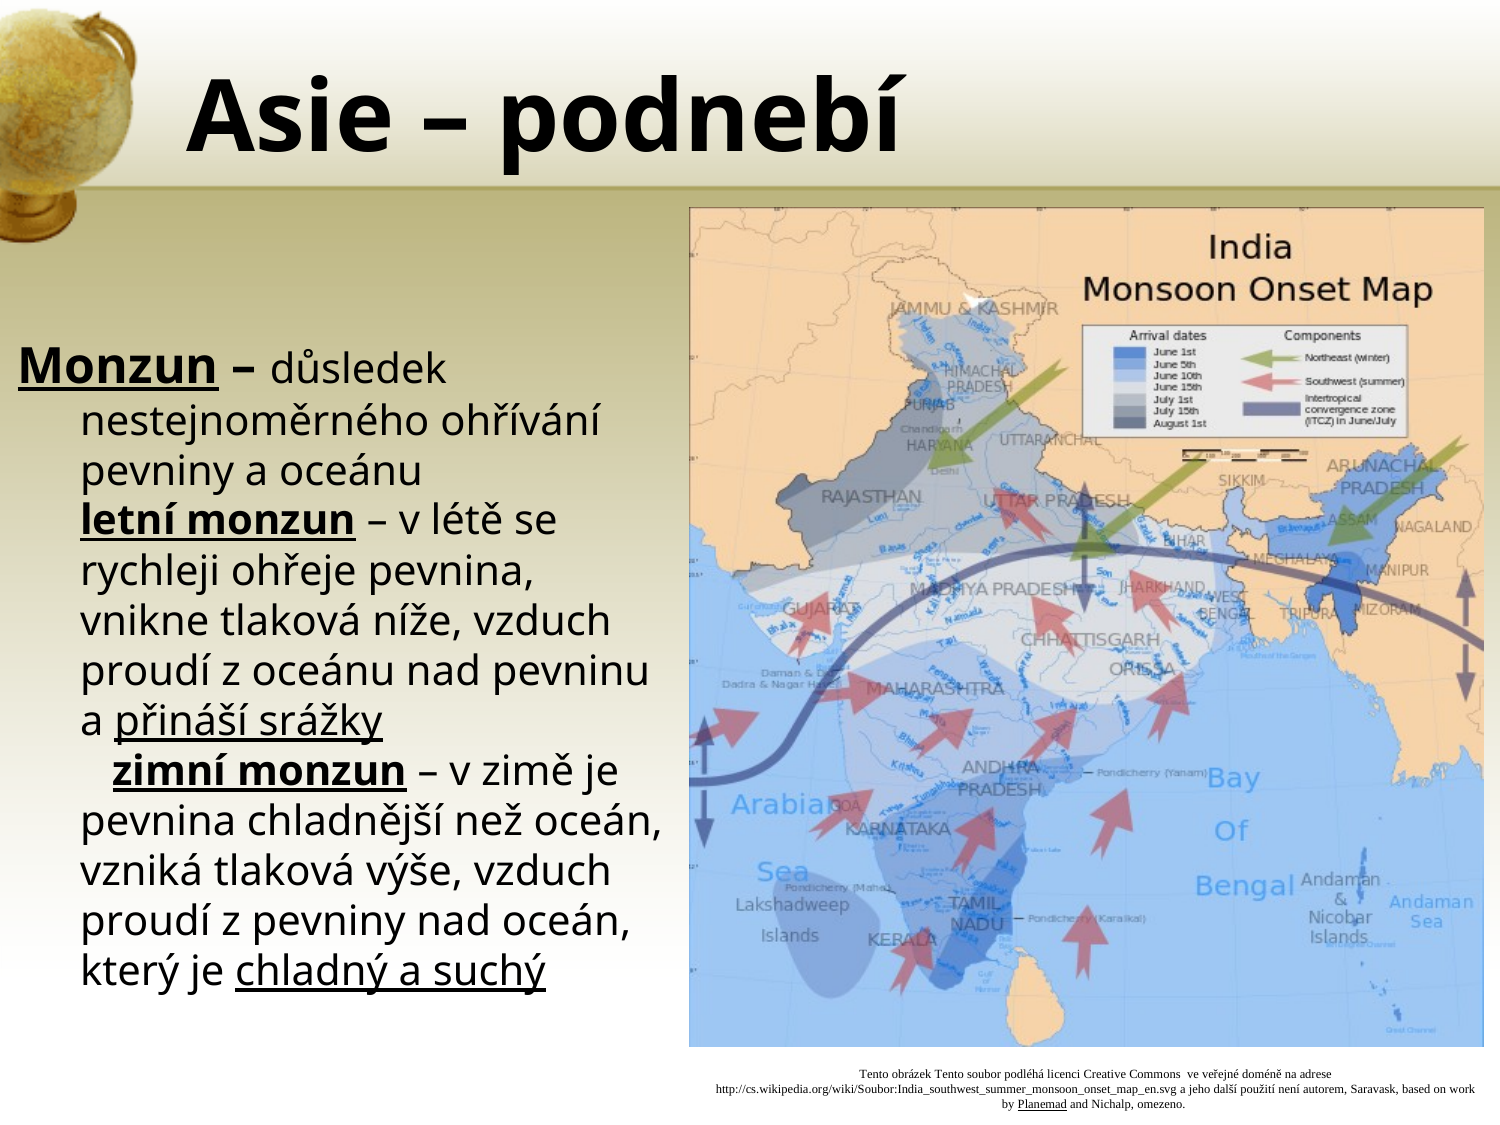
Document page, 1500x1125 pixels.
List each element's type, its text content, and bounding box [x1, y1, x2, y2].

picture [0, 0, 1500, 1125]
list Monzun – důsledek nestejnoměrného ohřívání pevniny a oceánu letní monzun – v létě se rychleji ohřeje pevnina, vnikne tlaková níže, vzduch proudí z oceánu nad pevninu a přináší srážky zimní monzun – v zimě je pevnina chladnější než oceán, vzniká tlaková výše, vzduch proudí z pevniny nad oceán, který je chladný a suchý [17, 255, 674, 1059]
title Asie – podnebí [171, 36, 1436, 179]
text_box Tento obrázek Tento soubor podléhá licenci Creative Commons ve veřejné doméně na adrese http://cs.wikipedia.org/wiki/Soubor:India_southwest_summer_monsoon_onset_map_en.svg a jeho další použití není autorem, Saravask, based on work by Planemad and Nichalp, omezeno. [690, 1058, 1500, 1119]
